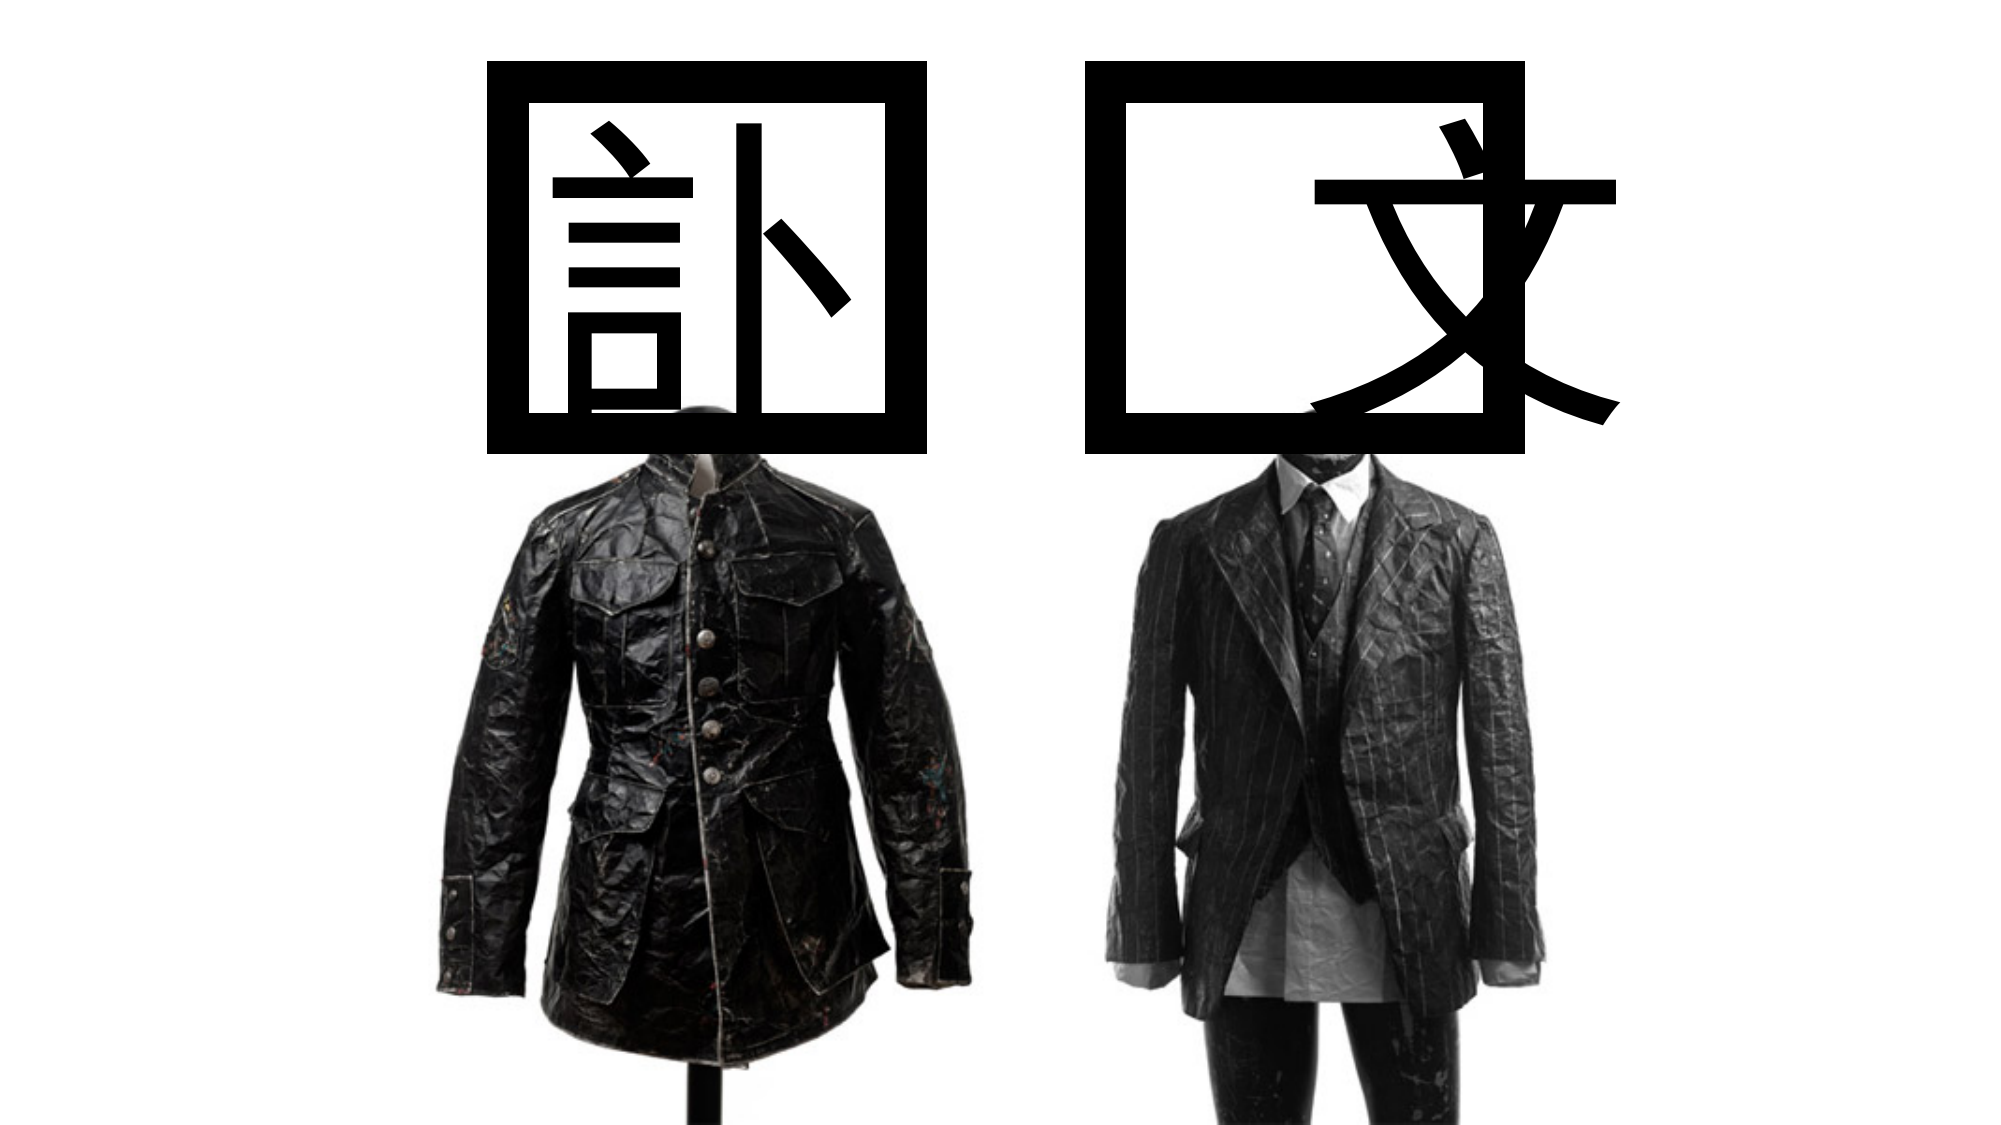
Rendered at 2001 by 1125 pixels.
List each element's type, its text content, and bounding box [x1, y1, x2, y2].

text_box 訃 文 [1126, 103, 1483, 413]
text_box 訃 文 [525, 61, 2000, 481]
picture [414, 352, 1575, 1125]
